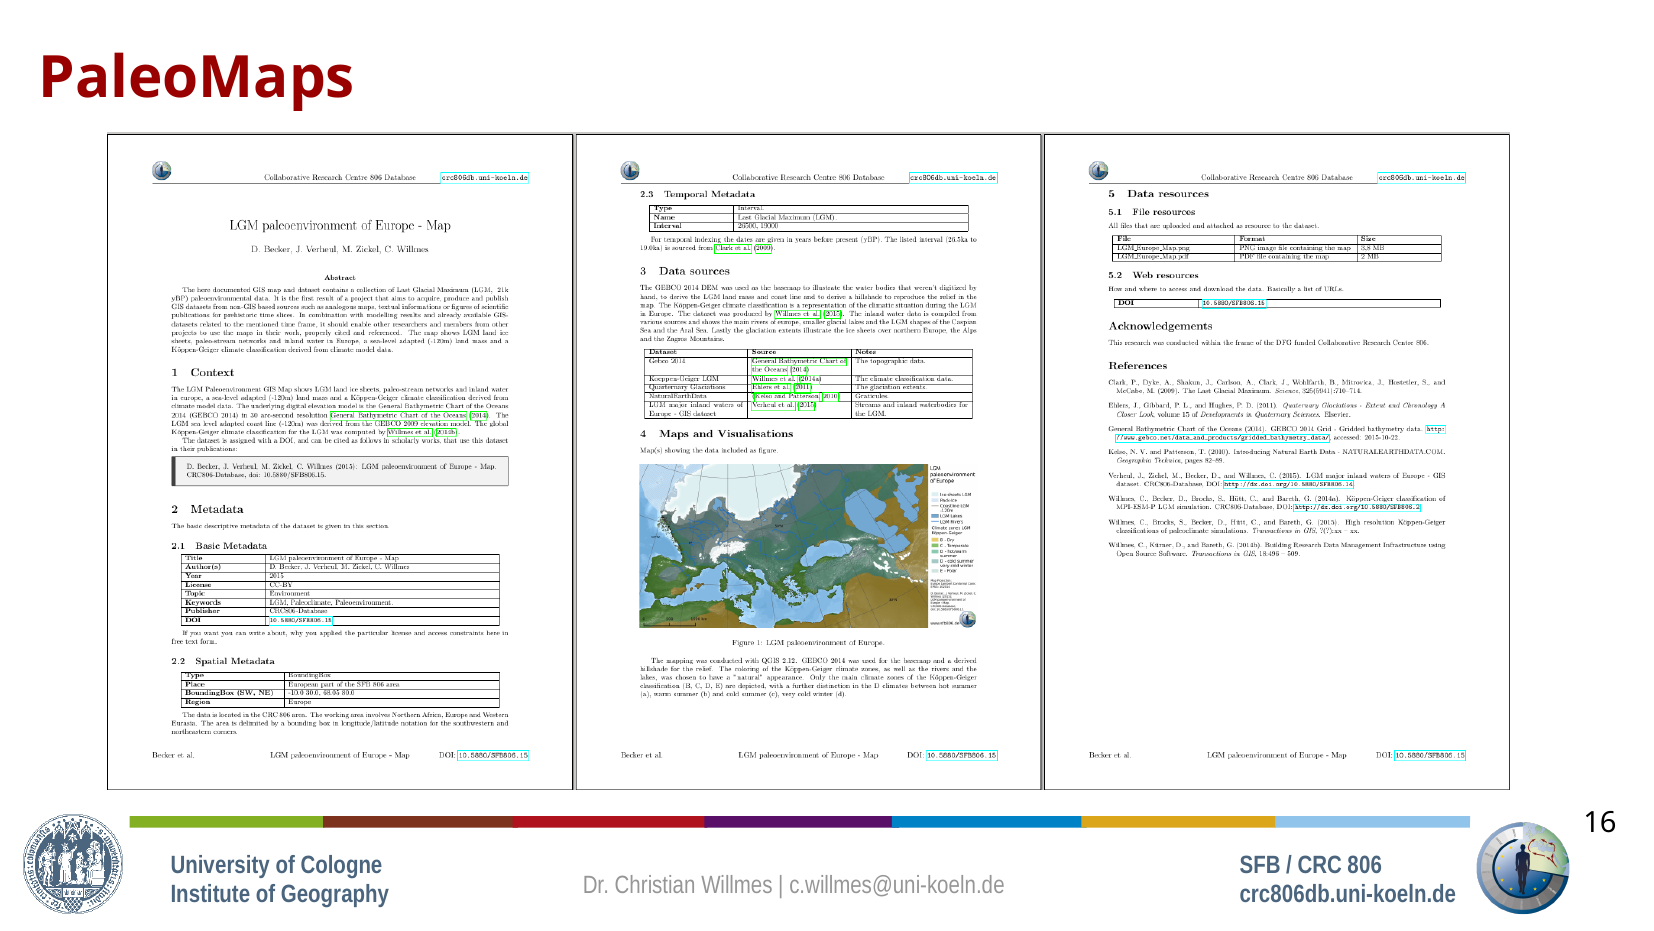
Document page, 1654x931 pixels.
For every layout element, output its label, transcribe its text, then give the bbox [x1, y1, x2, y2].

picture [22, 813, 123, 914]
picture [107, 132, 1510, 790]
picture [1475, 821, 1571, 916]
title PaleoMaps [38, 34, 1446, 115]
